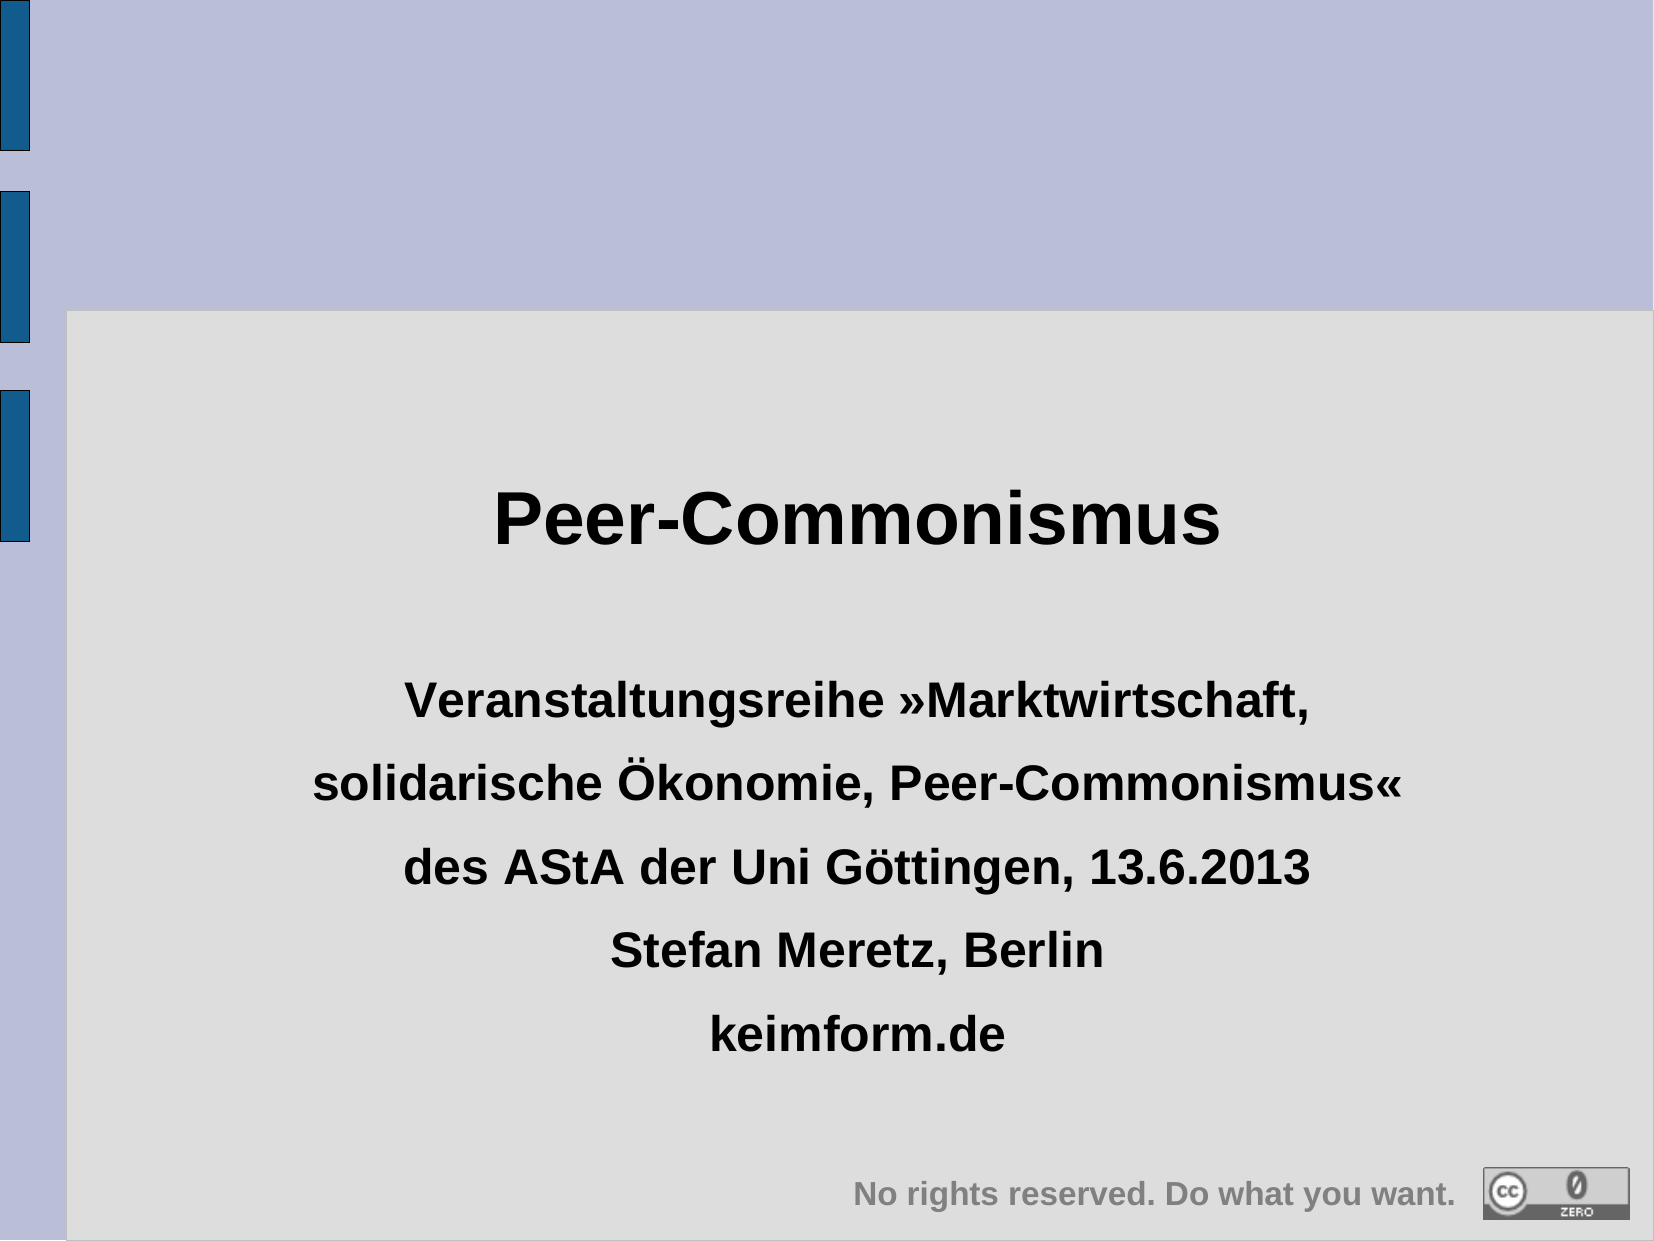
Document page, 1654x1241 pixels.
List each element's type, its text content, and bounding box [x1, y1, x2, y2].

subtitle Peer-Commonismus Veranstaltungsreihe »Marktwirtschaft, solidarische Ökonomie, Peer-Commonismus« des AStA der Uni Göttingen, 13.6.2013 Stefan Meretz, Berlin keimform.de [121, 344, 1595, 1152]
text_box No rights reserved. Do what you want. [838, 1167, 1477, 1220]
picture [1483, 1167, 1630, 1220]
